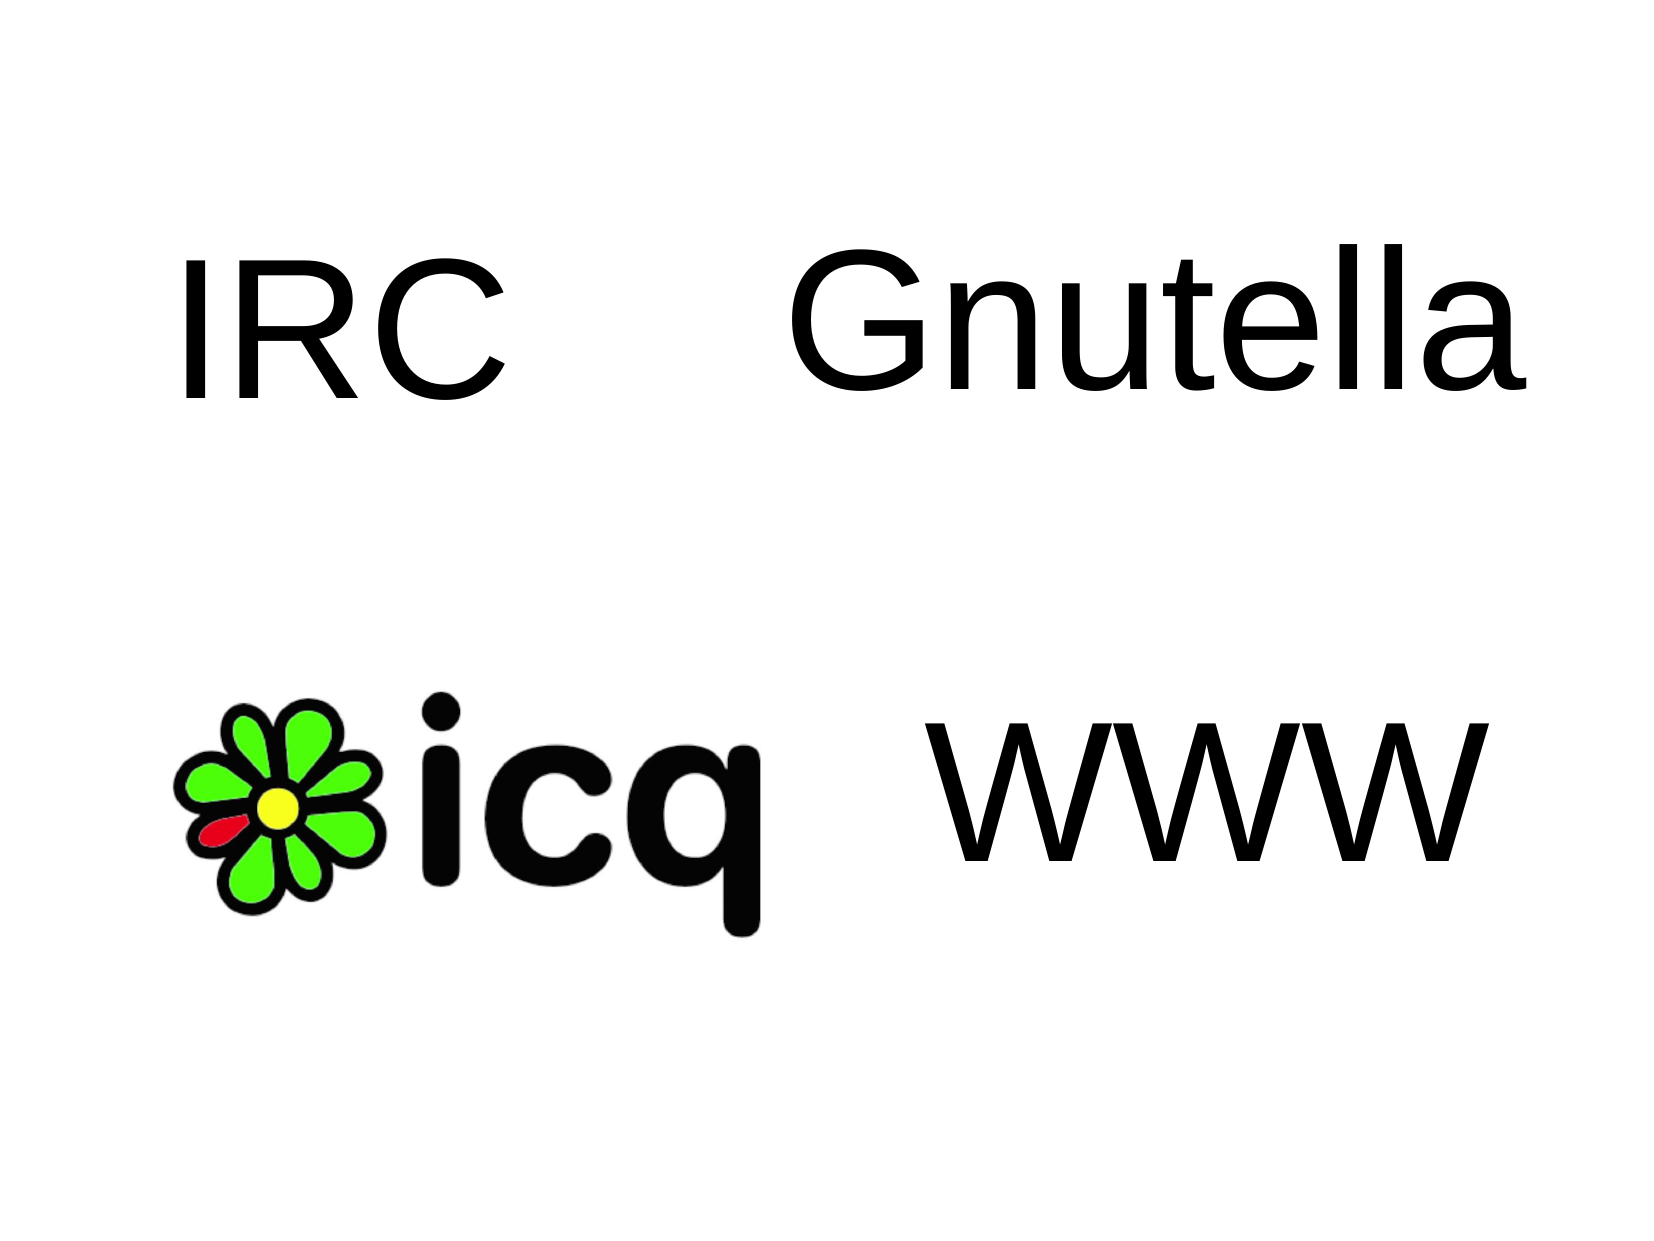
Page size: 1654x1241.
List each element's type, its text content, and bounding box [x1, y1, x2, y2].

text_box WWW [909, 673, 1512, 912]
text_box Gnutella [767, 200, 1607, 440]
picture [129, 625, 804, 1004]
text_box IRC [153, 210, 721, 449]
